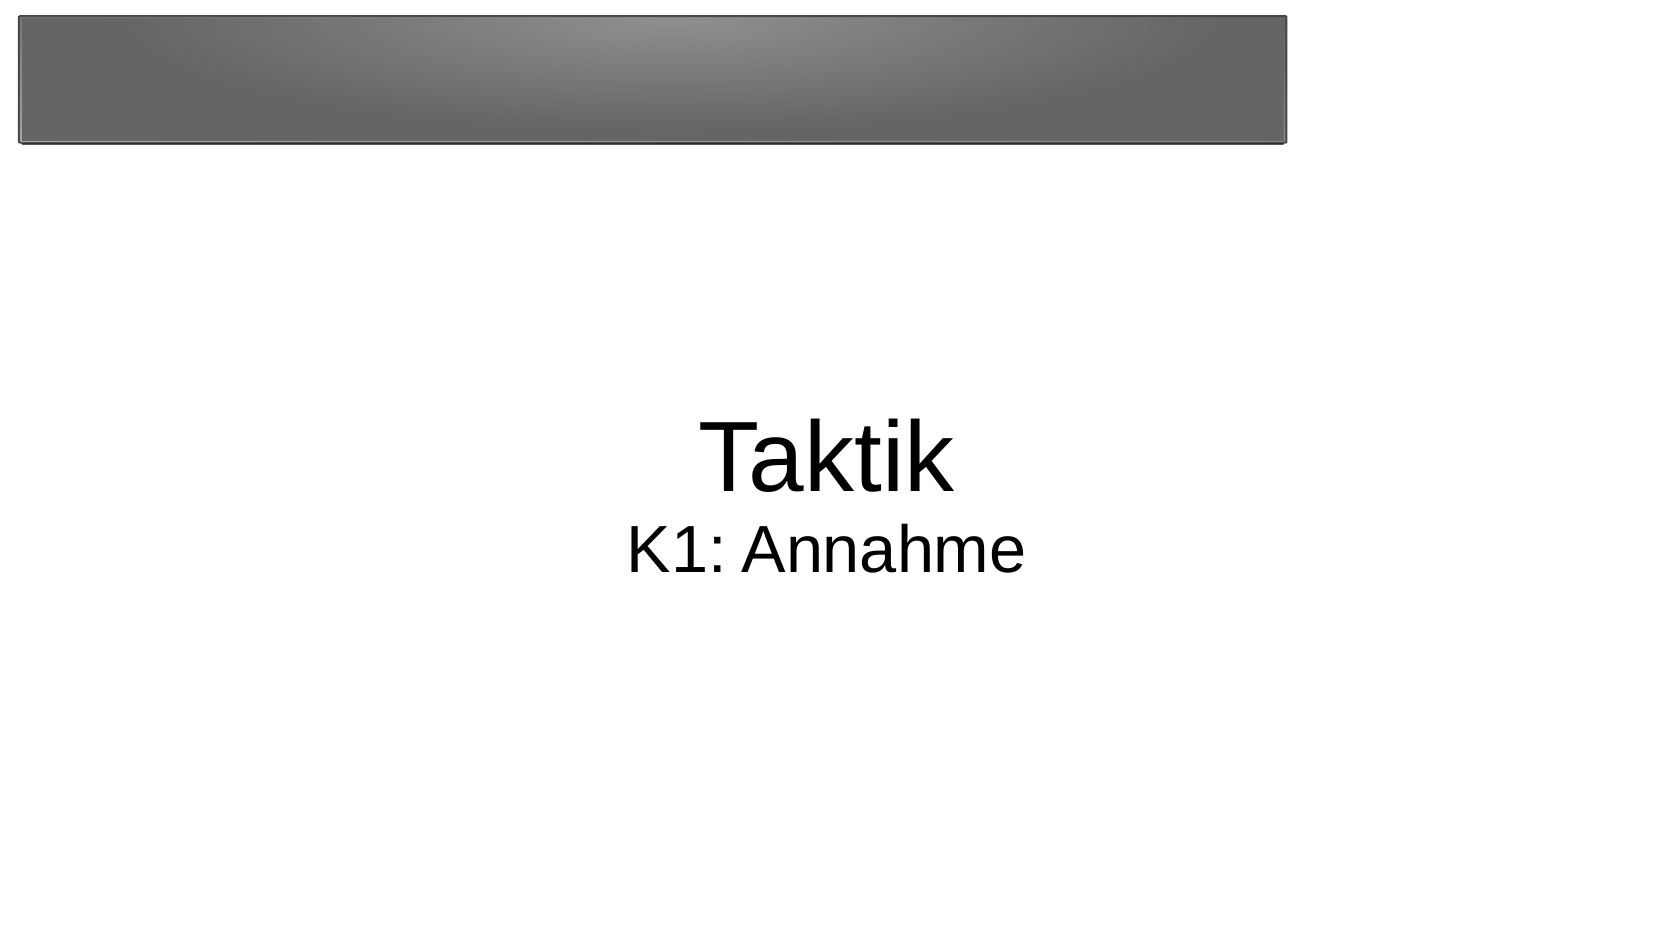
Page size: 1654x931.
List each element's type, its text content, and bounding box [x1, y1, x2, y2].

subtitle Taktik K1: Annahme [82, 224, 1571, 764]
